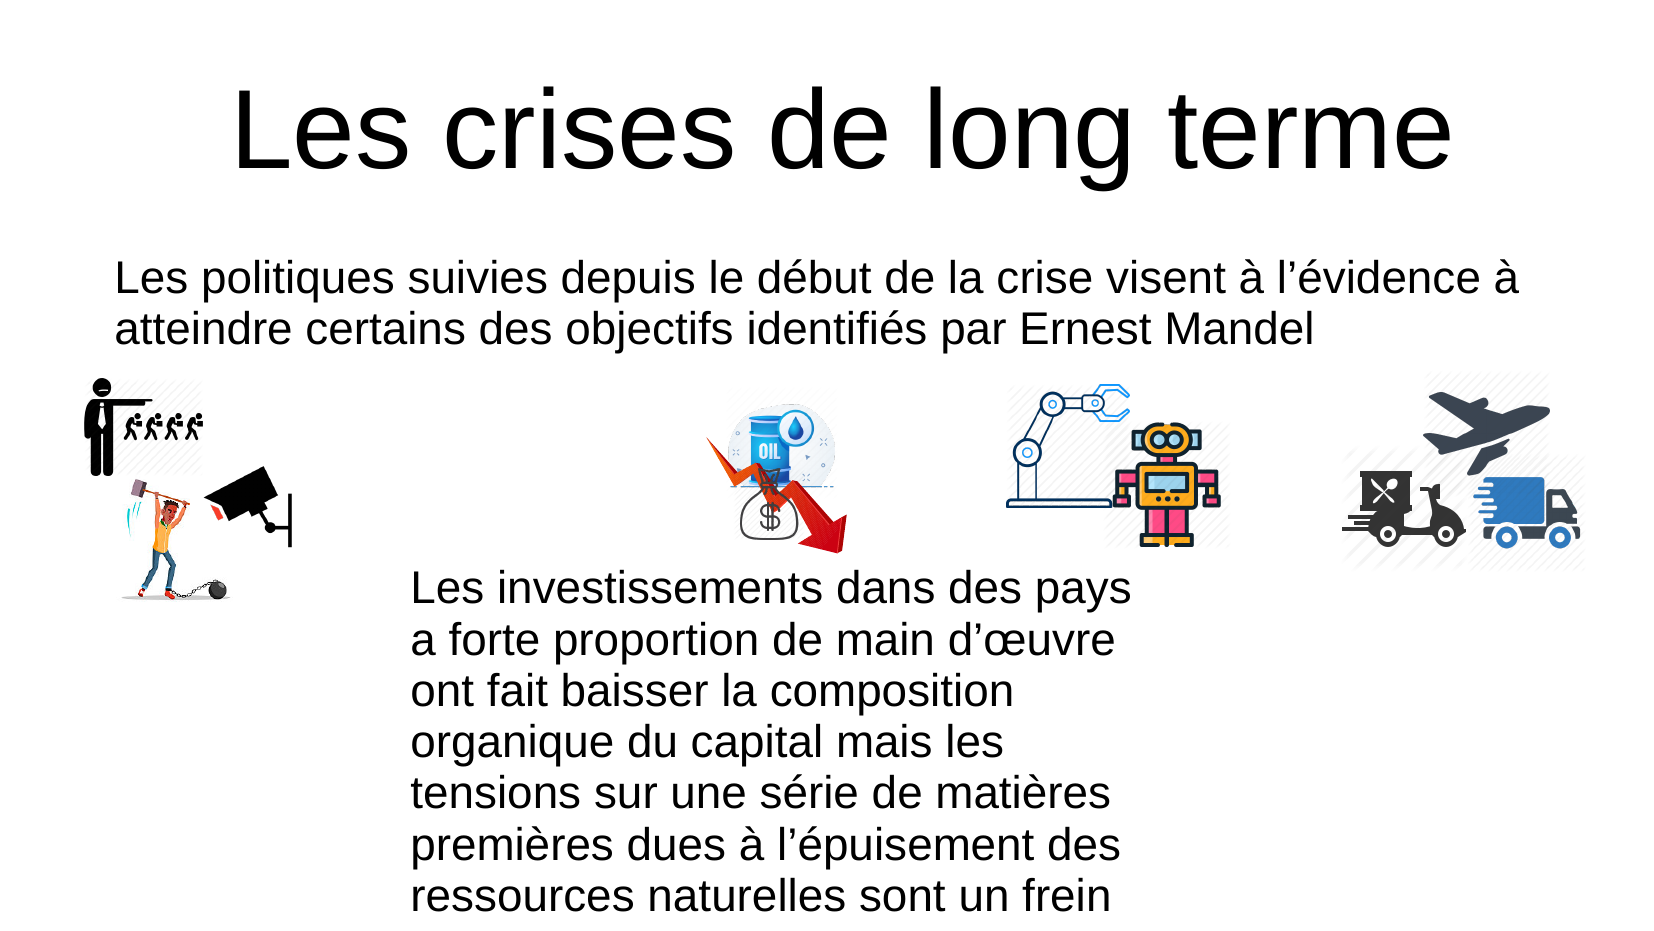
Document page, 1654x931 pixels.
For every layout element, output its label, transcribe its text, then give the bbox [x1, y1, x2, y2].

picture [701, 386, 849, 555]
title Les crises de long terme [98, 51, 1587, 207]
text_box Les investissements dans des pays a forte proportion de main d’œuvre ont fait baisser la composition organique du capital mais les tensions sur une série de matières premières dues à l’épuisement des ressources naturelles sont un frein [395, 555, 1158, 929]
text_box Les politiques suivies depuis le début de la crise visent à l’évidence à atteindre certains des objectifs identifiés par Ernest Mandel [99, 244, 1654, 375]
picture [1340, 370, 1586, 572]
picture [1006, 384, 1231, 549]
picture [84, 378, 294, 603]
